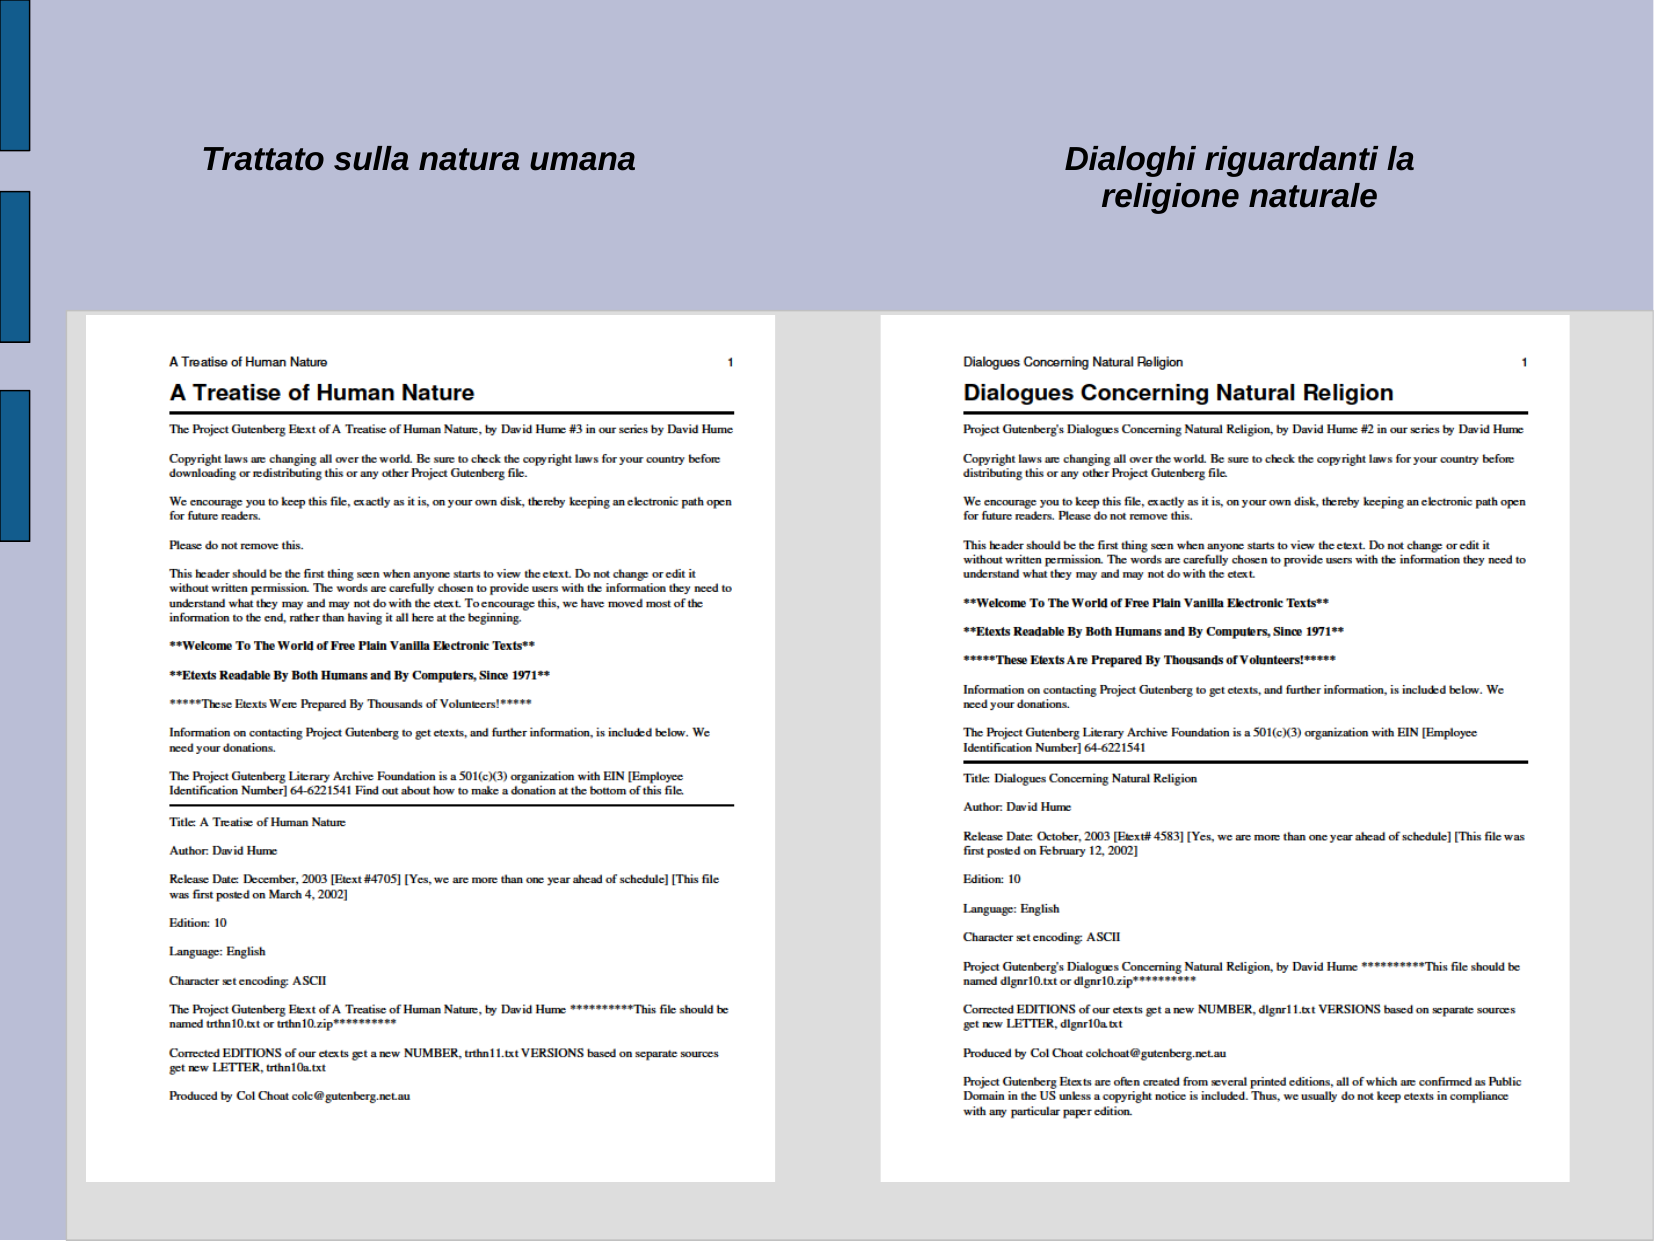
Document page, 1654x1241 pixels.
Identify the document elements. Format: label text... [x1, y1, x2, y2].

title [121, 91, 1534, 299]
chart [86, 315, 776, 1182]
chart [880, 315, 1570, 1182]
text_box Trattato sulla natura umana [183, 138, 656, 178]
text_box Dialoghi riguardanti la religione naturale [1003, 138, 1477, 178]
